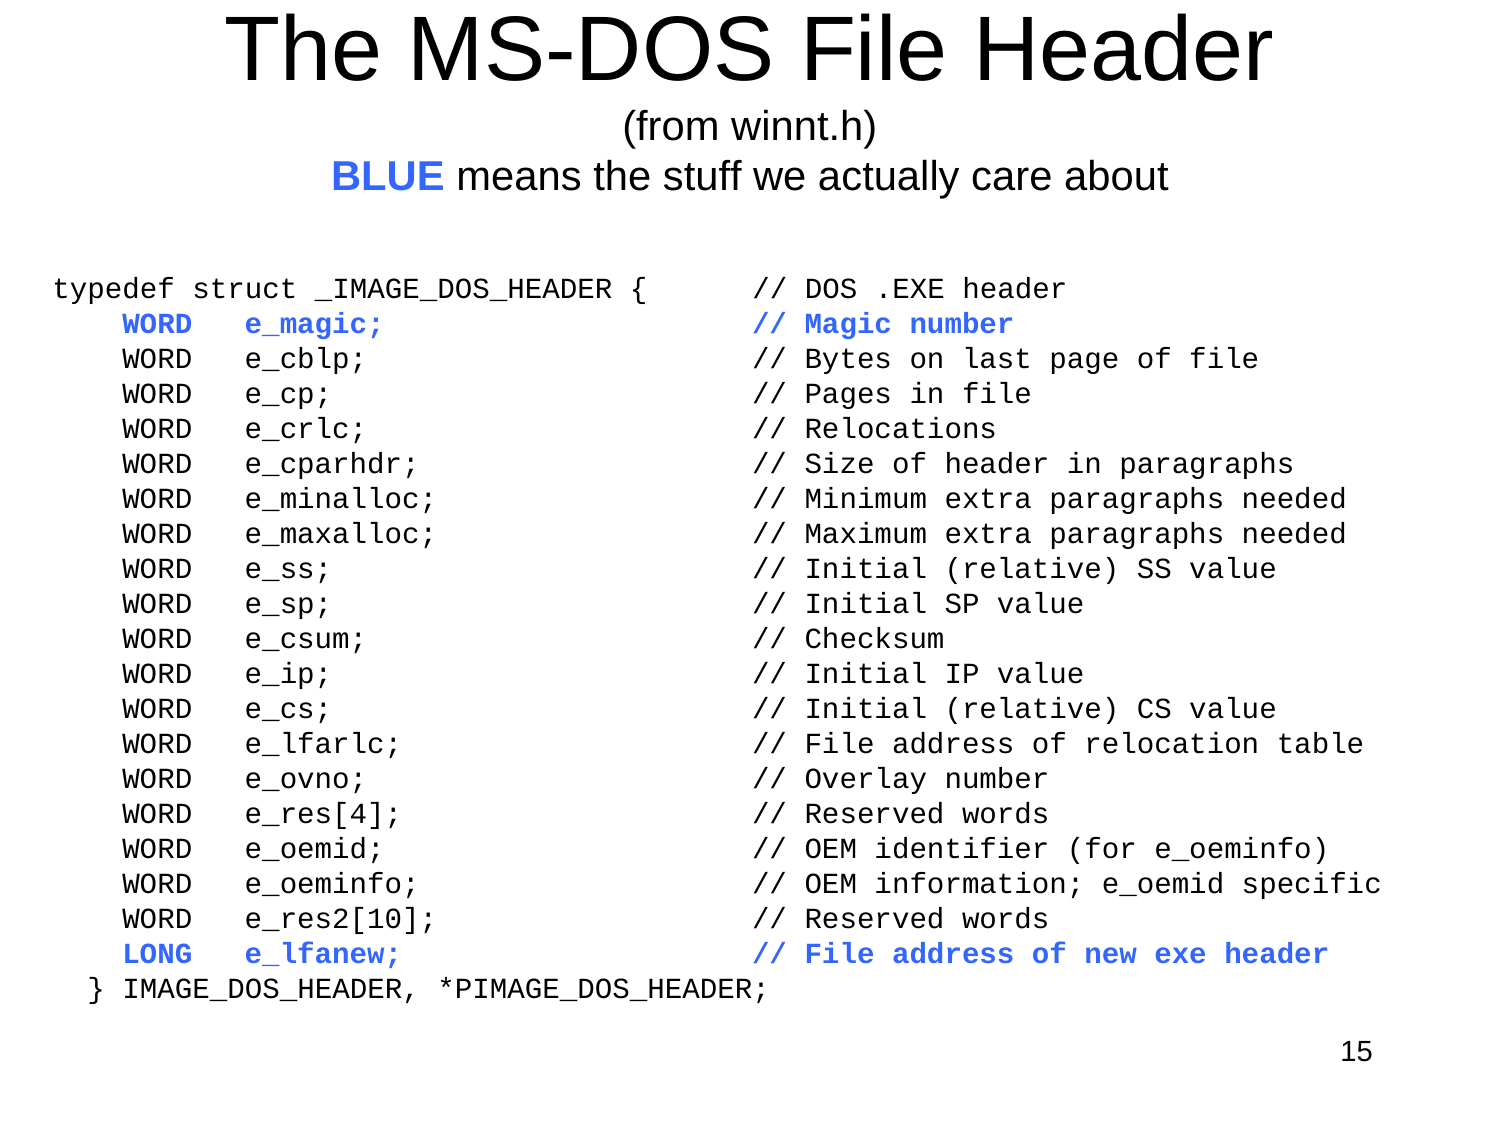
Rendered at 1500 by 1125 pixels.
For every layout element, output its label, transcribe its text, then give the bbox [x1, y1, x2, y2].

text_box <number> [1074, 1025, 1388, 1101]
text_box typedef struct _IMAGE_DOS_HEADER { // DOS .EXE header WORD e_magic; // Magic number WORD e_cblp; // Bytes on last page of file WORD e_cp; // Pages in file WORD e_crlc; // Relocations WORD e_cparhdr; // Size of header in paragraphs WORD e_minalloc; // Minimum extra paragraphs needed WORD e_maxalloc; // Maximum extra paragraphs needed WORD e_ss; // Initial (relative) SS value WORD e_sp; // Initial SP value WORD e_csum; // Checksum WORD e_ip; // Initial IP value WORD e_cs; // Initial (relative) CS value WORD e_lfarlc; // File address of relocation table WORD e_ovno; // Overlay number WORD e_res[4]; // Reserved words WORD e_oemid; // OEM identifier (for e_oeminfo) WORD e_oeminfo; // OEM information; e_oemid specific WORD e_res2[10]; // Reserved words LONG e_lfanew; // File address of new exe header } IMAGE_DOS_HEADER, *PIMAGE_DOS_HEADER; [37, 262, 1476, 1012]
title The MS-DOS File Header (from winnt.h) BLUE means the stuff we actually care about [112, 0, 1388, 207]
